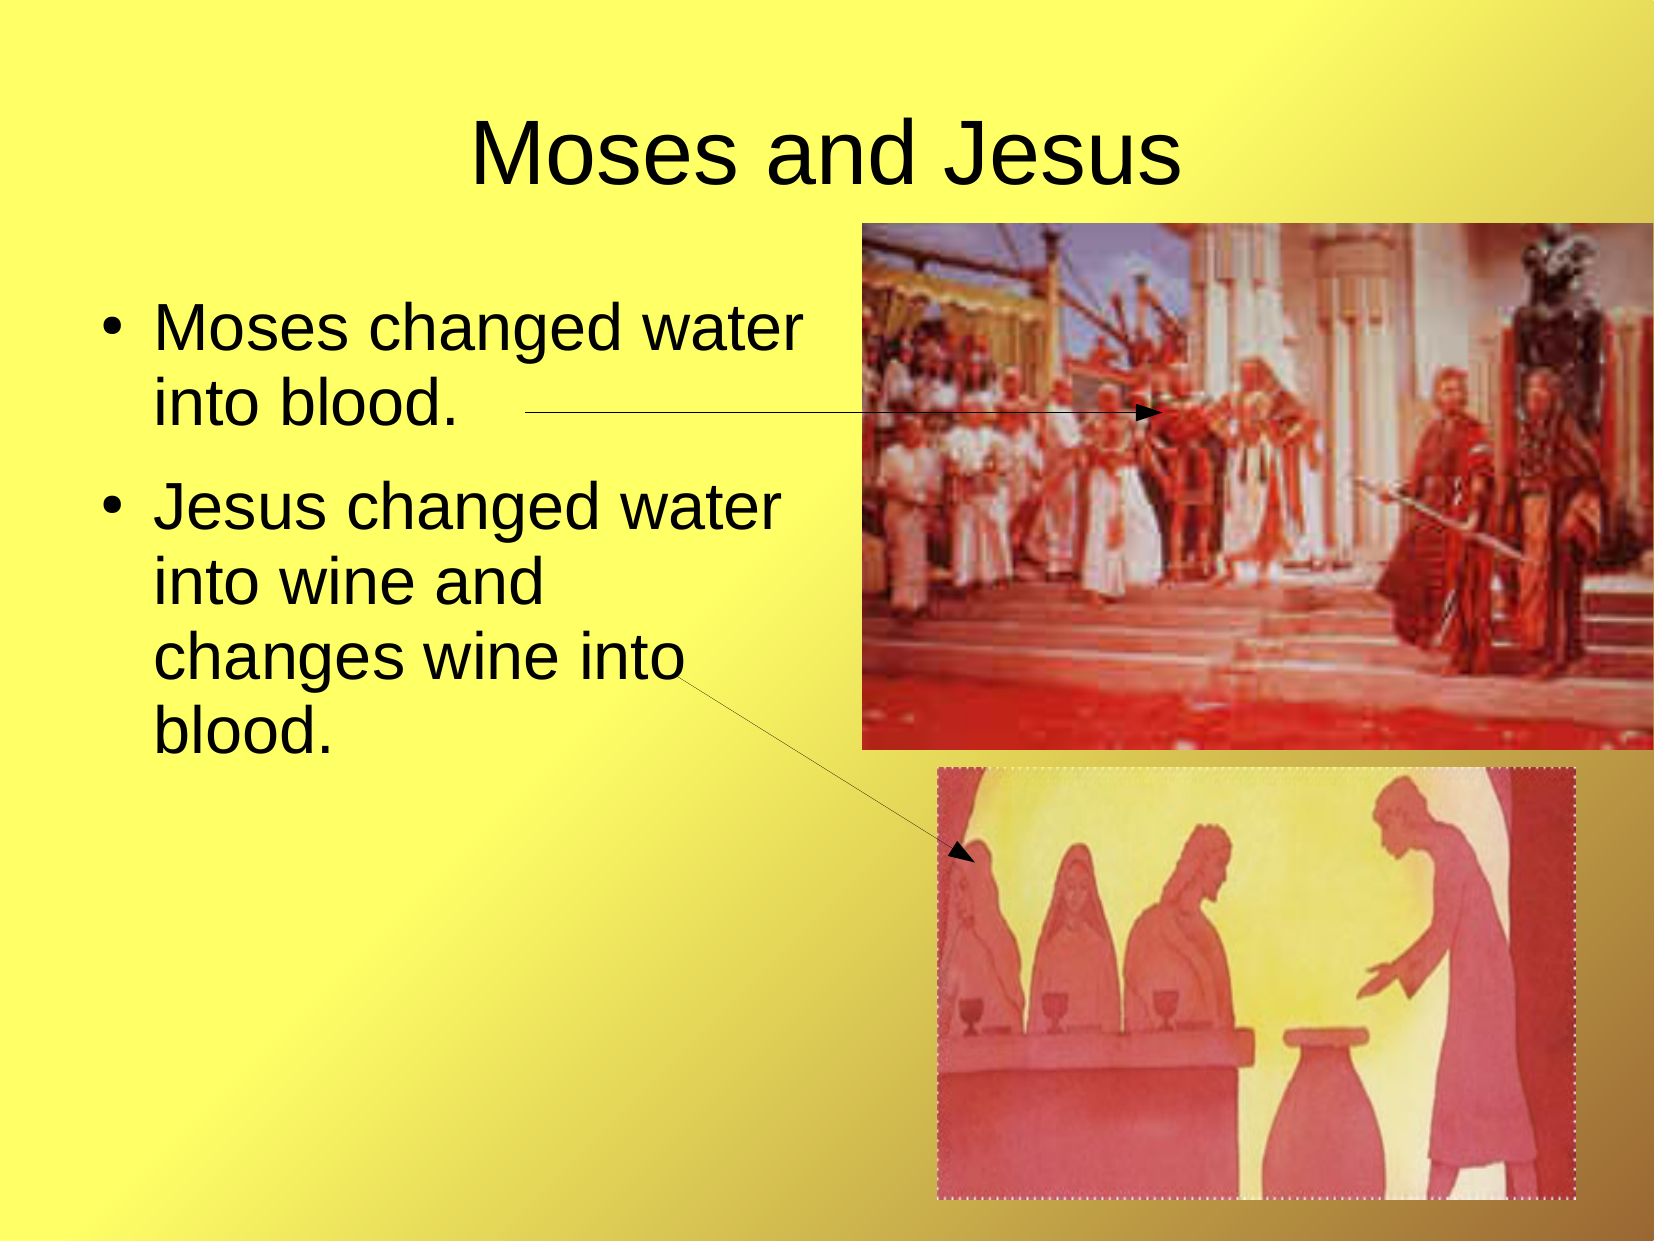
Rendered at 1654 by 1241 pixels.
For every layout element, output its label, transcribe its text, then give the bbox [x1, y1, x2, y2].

picture [862, 223, 1654, 751]
title Moses and Jesus [82, 49, 1571, 257]
picture [937, 767, 1576, 1201]
list Moses changed water into blood. Jesus changed water into wine and changes wine into blood. [82, 290, 809, 1109]
